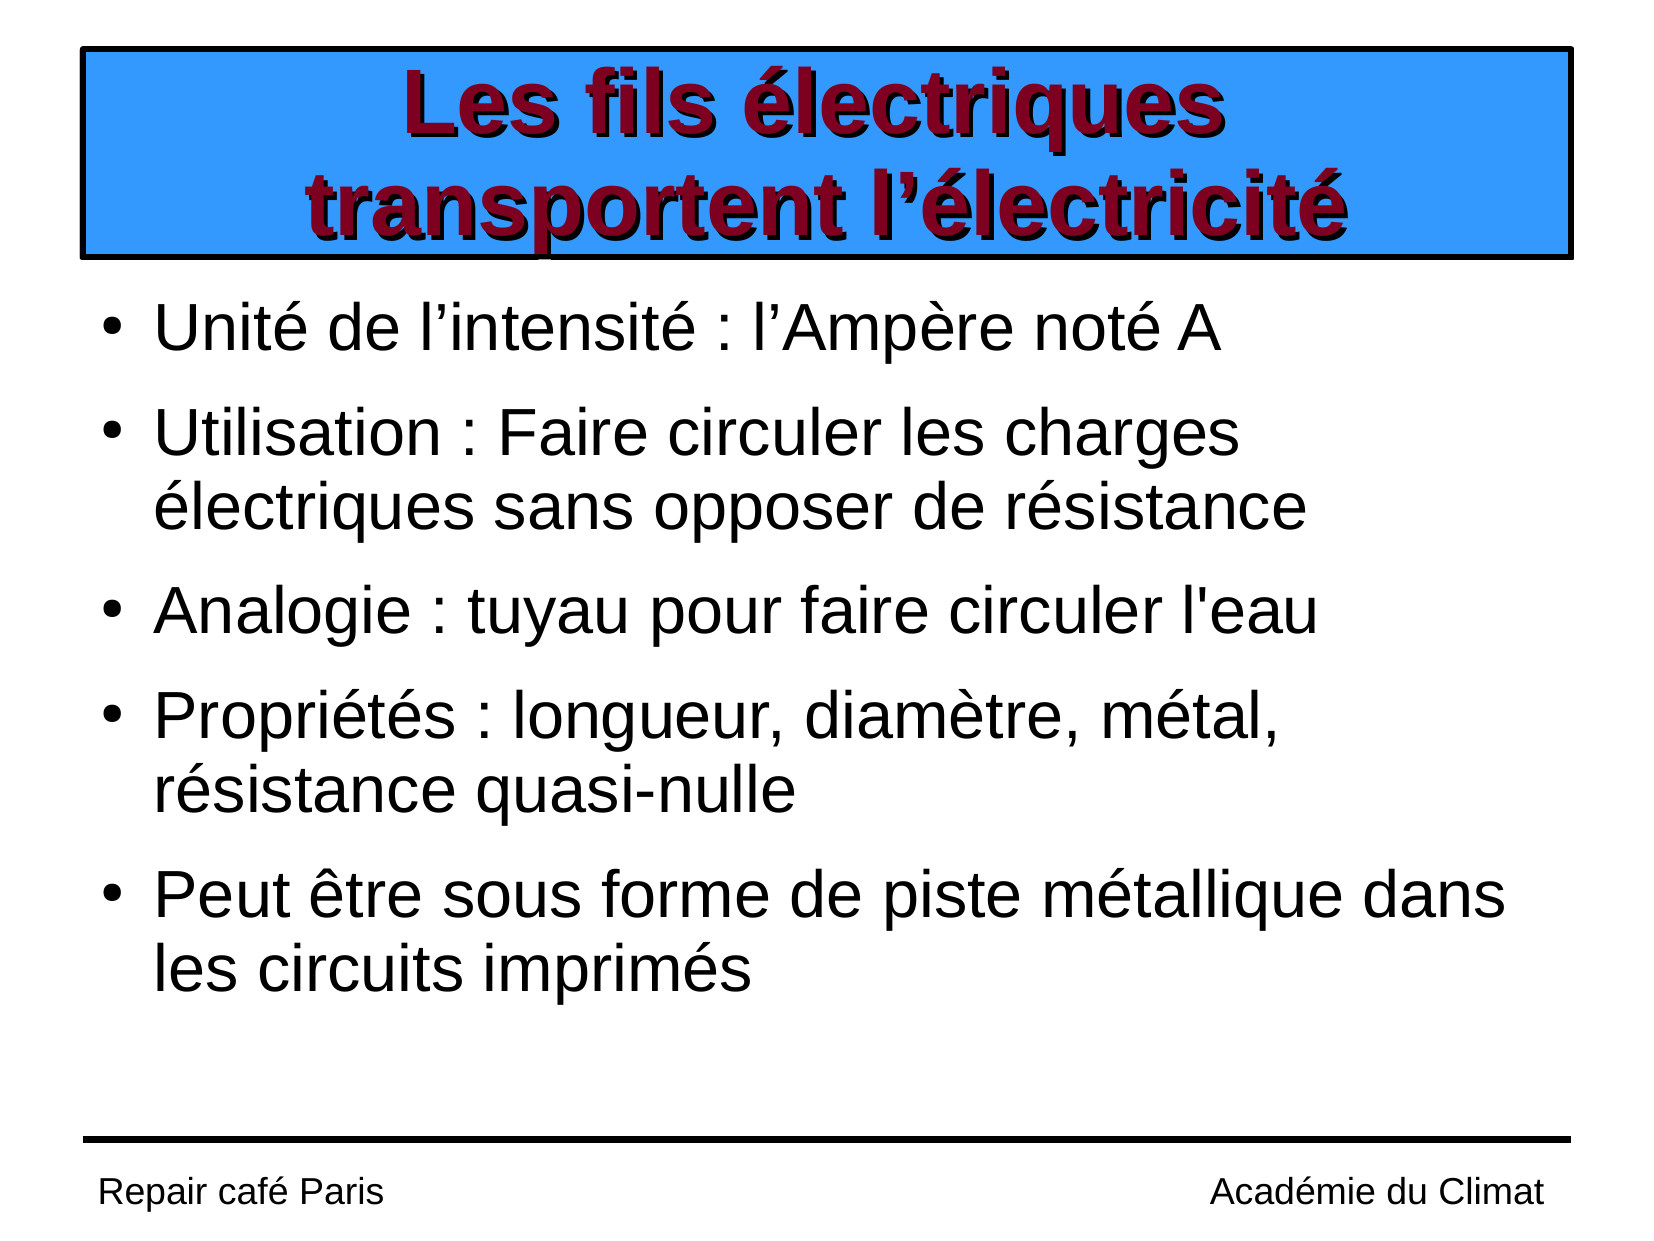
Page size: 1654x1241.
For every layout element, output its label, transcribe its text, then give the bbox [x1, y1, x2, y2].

title Les fils électriques transportent l’électricité [82, 49, 1571, 257]
list Unité de l’intensité : l’Ampère noté A Utilisation : Faire circuler les charges électriques sans opposer de résistance Analogie : tuyau pour faire circuler l'eau Propriétés : longueur, diamètre, métal, résistance quasi-nulle Peut être sous forme de piste métallique dans les circuits imprimés [82, 290, 1571, 1010]
text_box Repair café Paris Académie du Climat [82, 1163, 1571, 1220]
